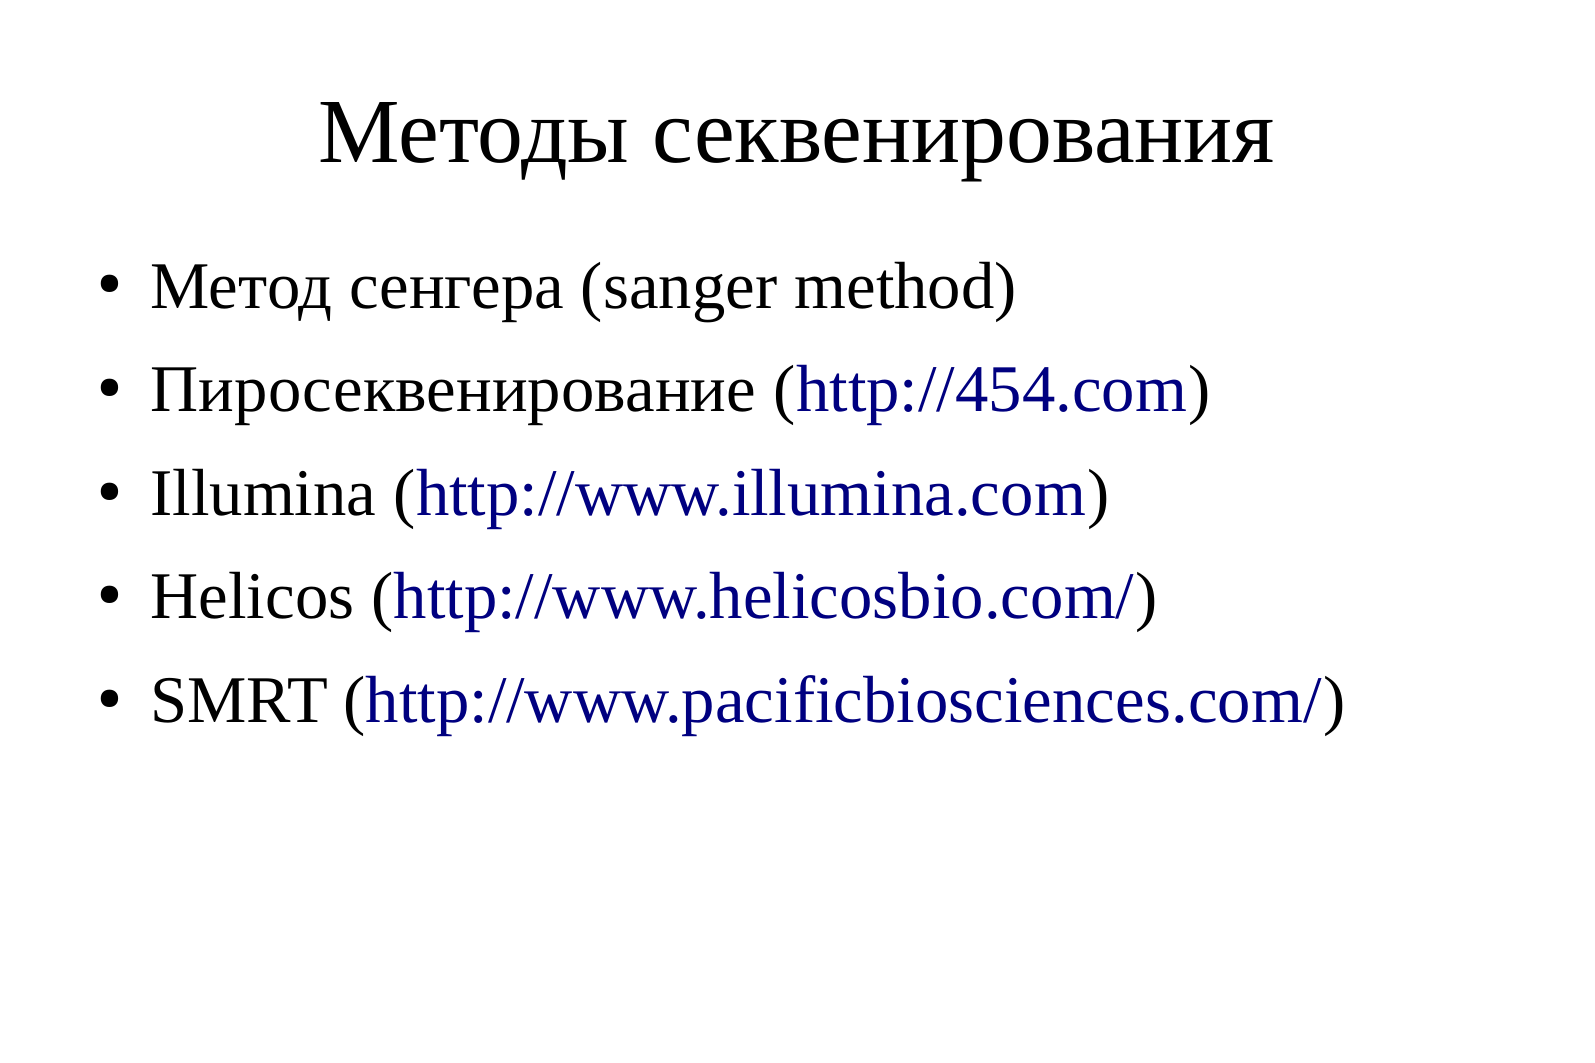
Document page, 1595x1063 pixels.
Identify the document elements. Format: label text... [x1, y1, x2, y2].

title Методы секвенирования [79, 42, 1515, 220]
list Метод сенгера (sanger method) Пиросеквенирование (http://454.com) Illumina (http://www.illumina.com) Helicos (http://www.helicosbio.com/) SMRT (http://www.pacificbiosciences.com/) [79, 248, 1515, 936]
